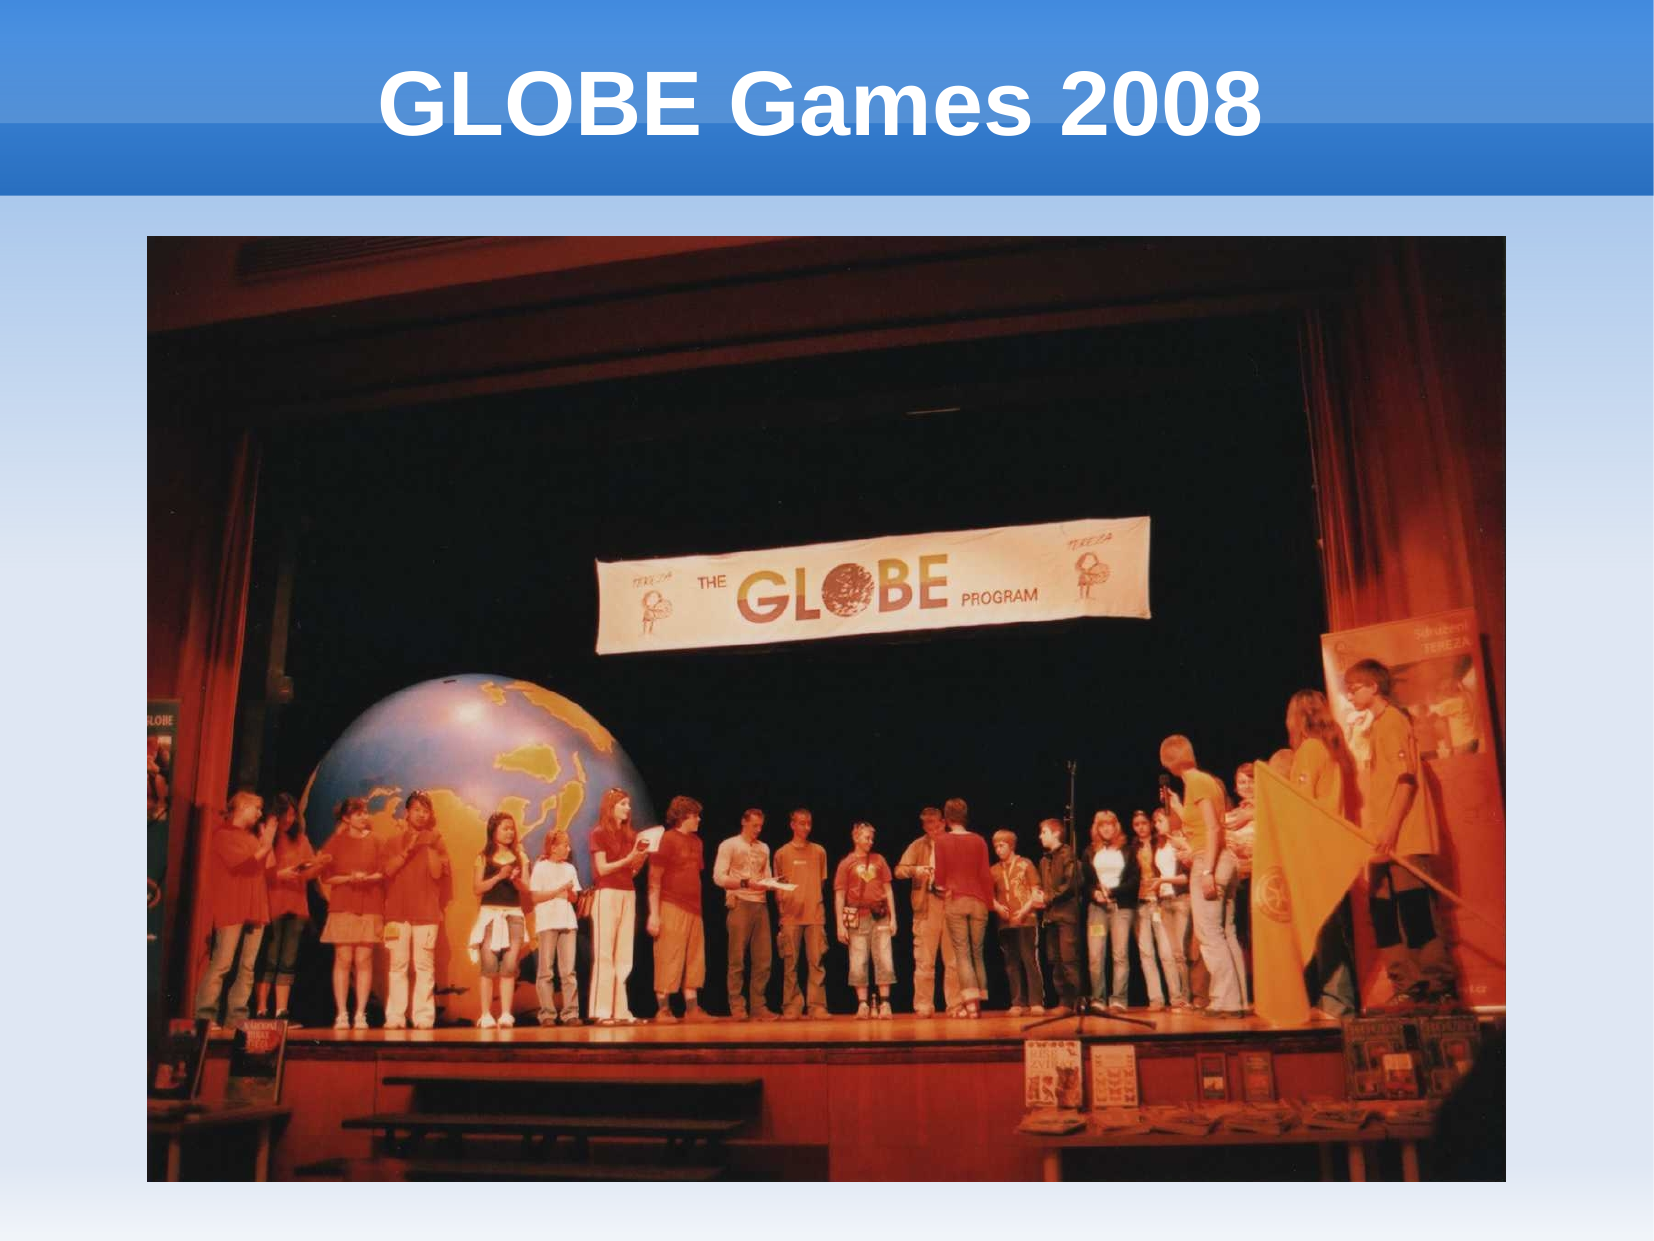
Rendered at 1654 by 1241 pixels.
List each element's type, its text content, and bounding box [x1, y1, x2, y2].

picture [0, 0, 1654, 1241]
title GLOBE Games 2008 [76, 7, 1565, 200]
